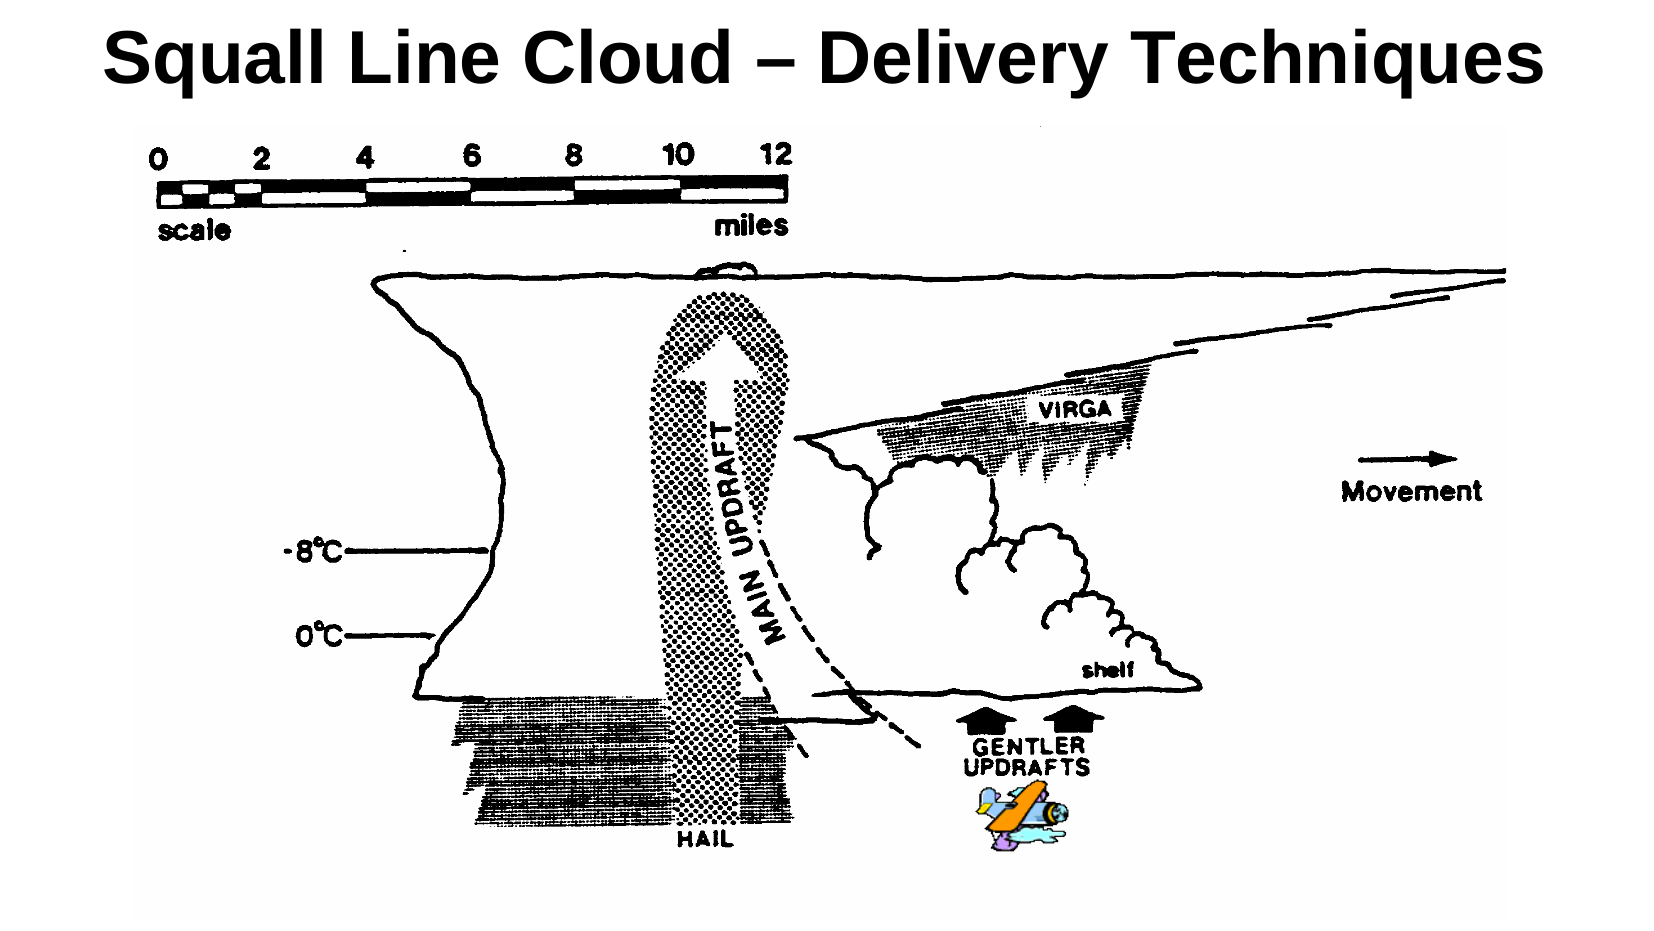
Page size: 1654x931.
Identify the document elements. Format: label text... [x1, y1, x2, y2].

title Squall Line Cloud – Delivery Techniques [0, 0, 1654, 107]
picture [133, 126, 1507, 921]
